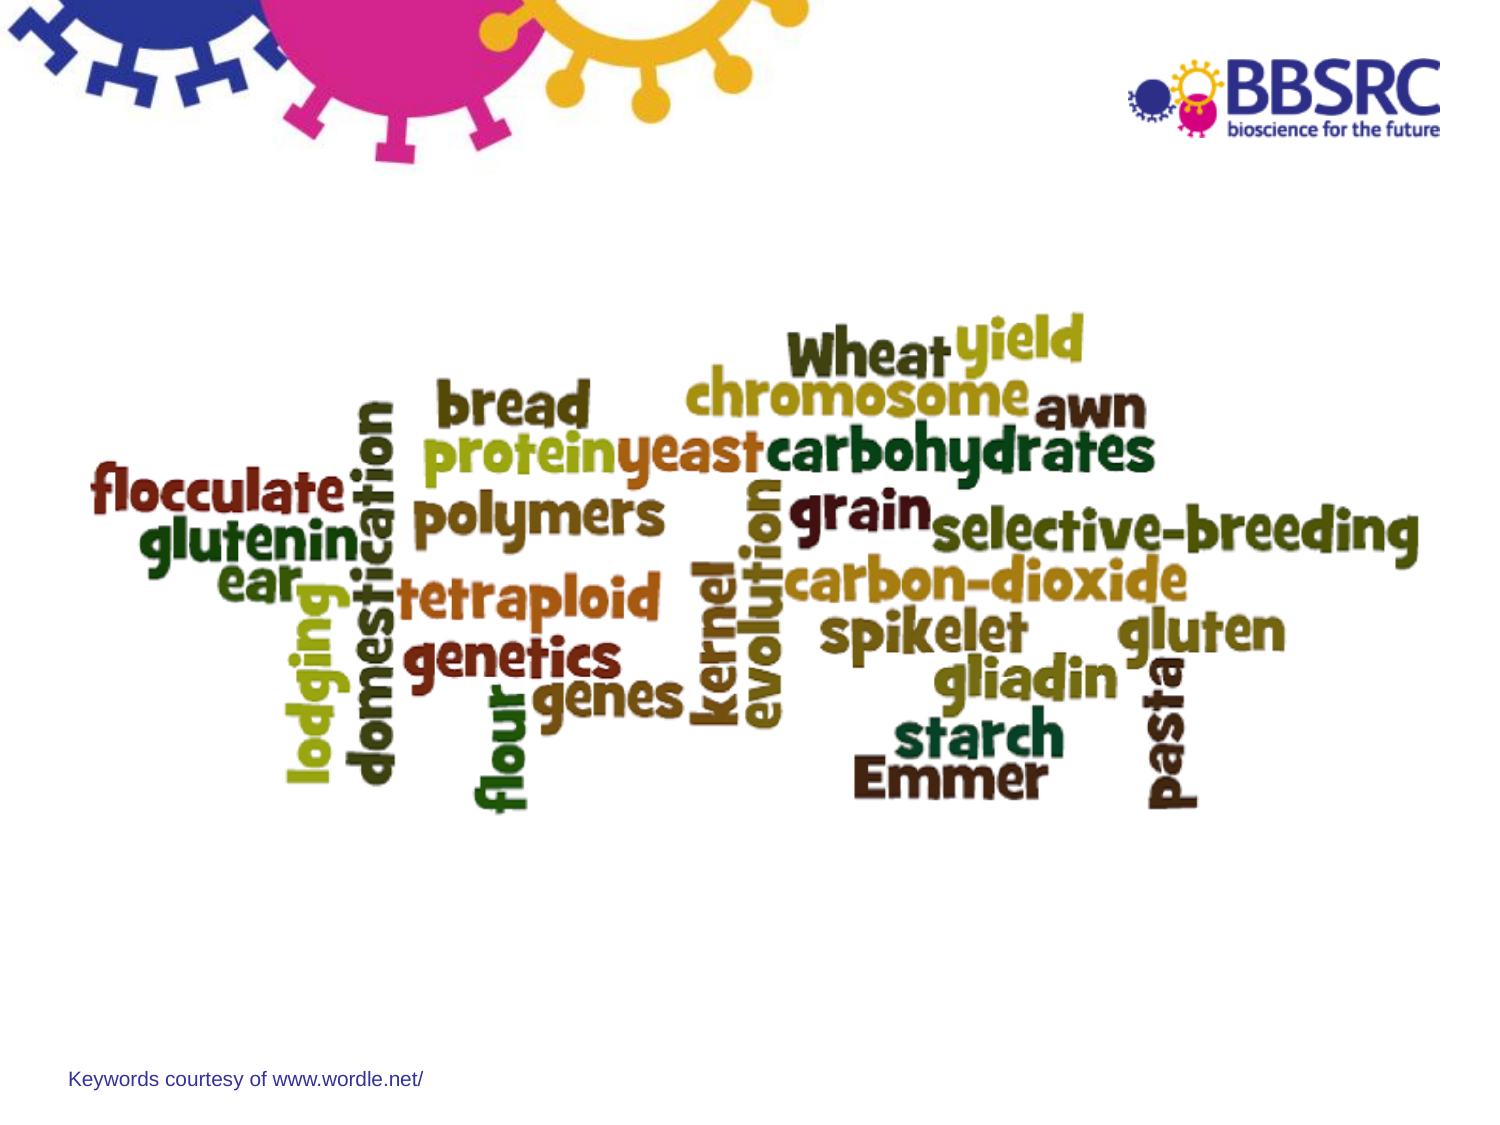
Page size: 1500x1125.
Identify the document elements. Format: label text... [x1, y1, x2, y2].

text_box Keywords courtesy of www.wordle.net/ [53, 1058, 502, 1100]
picture [50, 290, 1450, 858]
